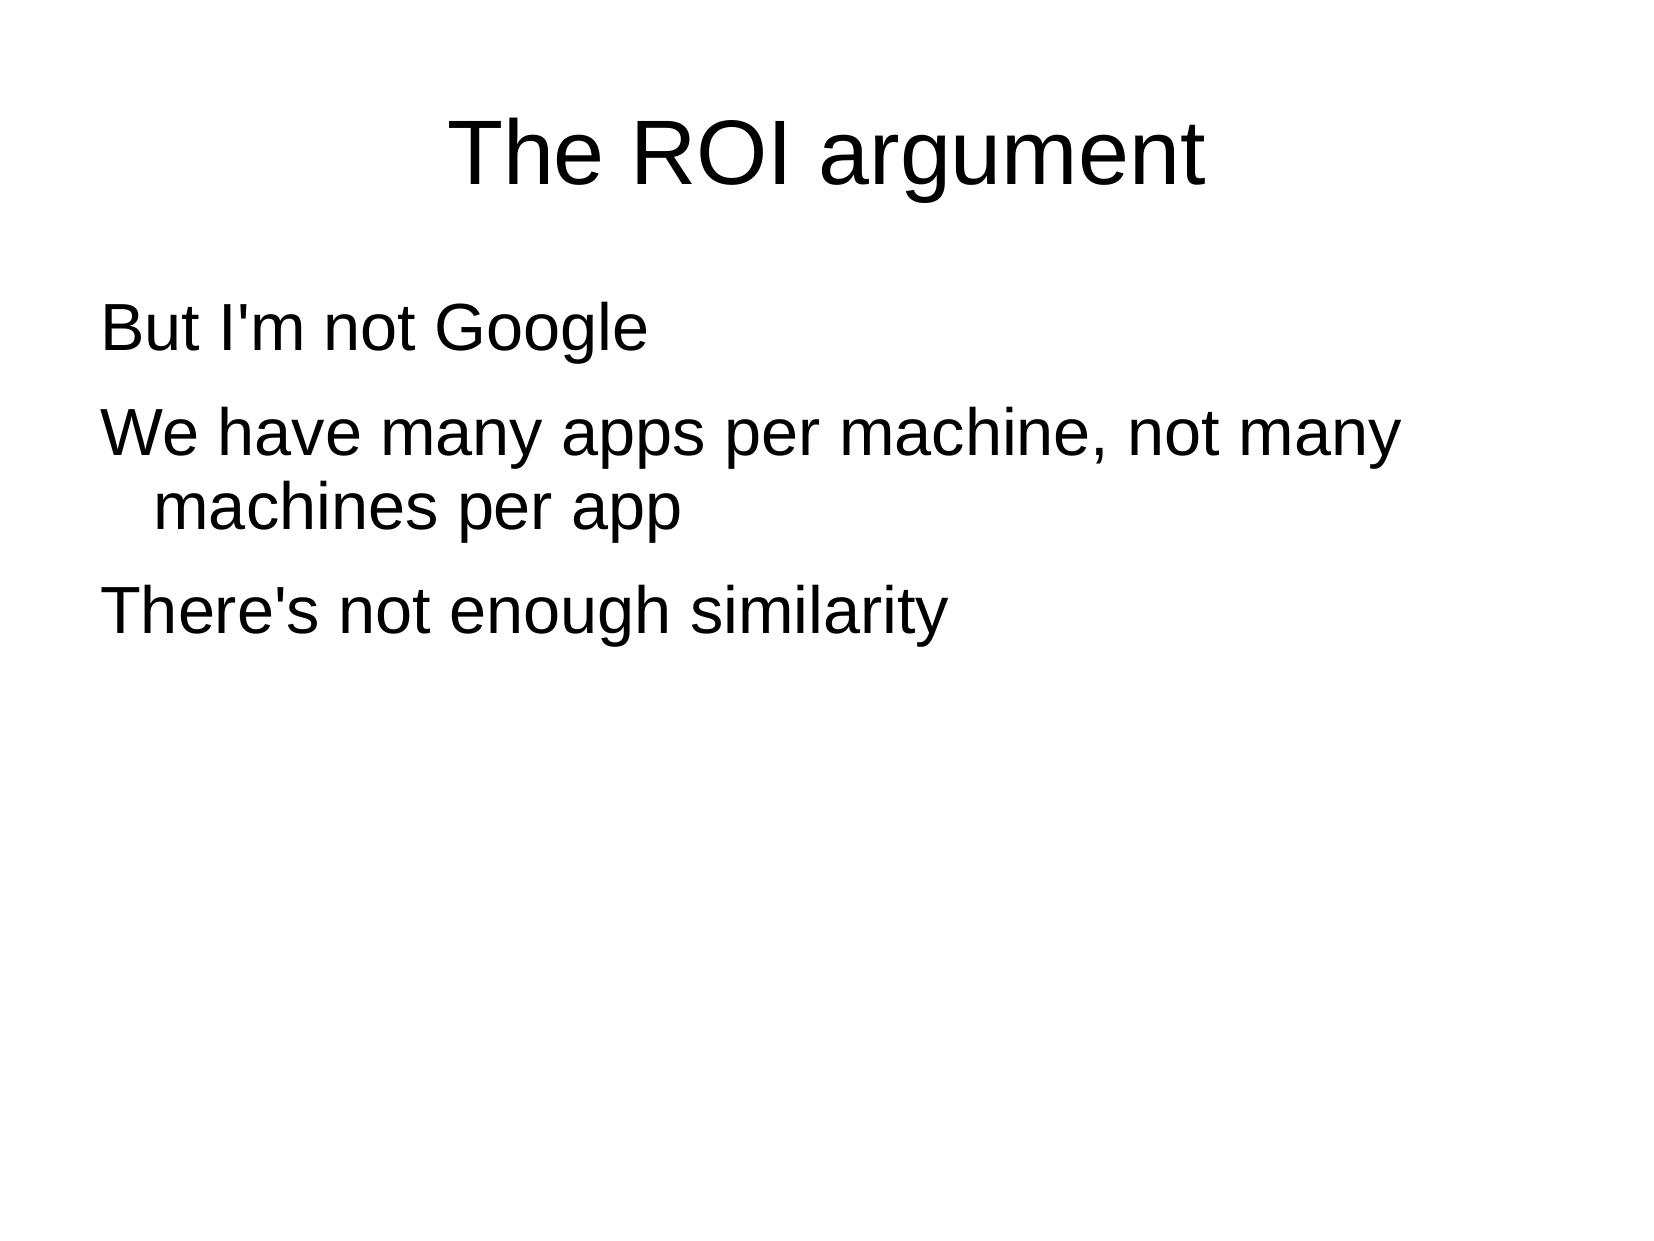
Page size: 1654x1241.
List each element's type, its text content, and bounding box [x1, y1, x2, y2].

title The ROI argument [82, 56, 1571, 250]
list But I'm not Google We have many apps per machine, not many machines per app There's not enough similarity [82, 290, 1571, 1094]
